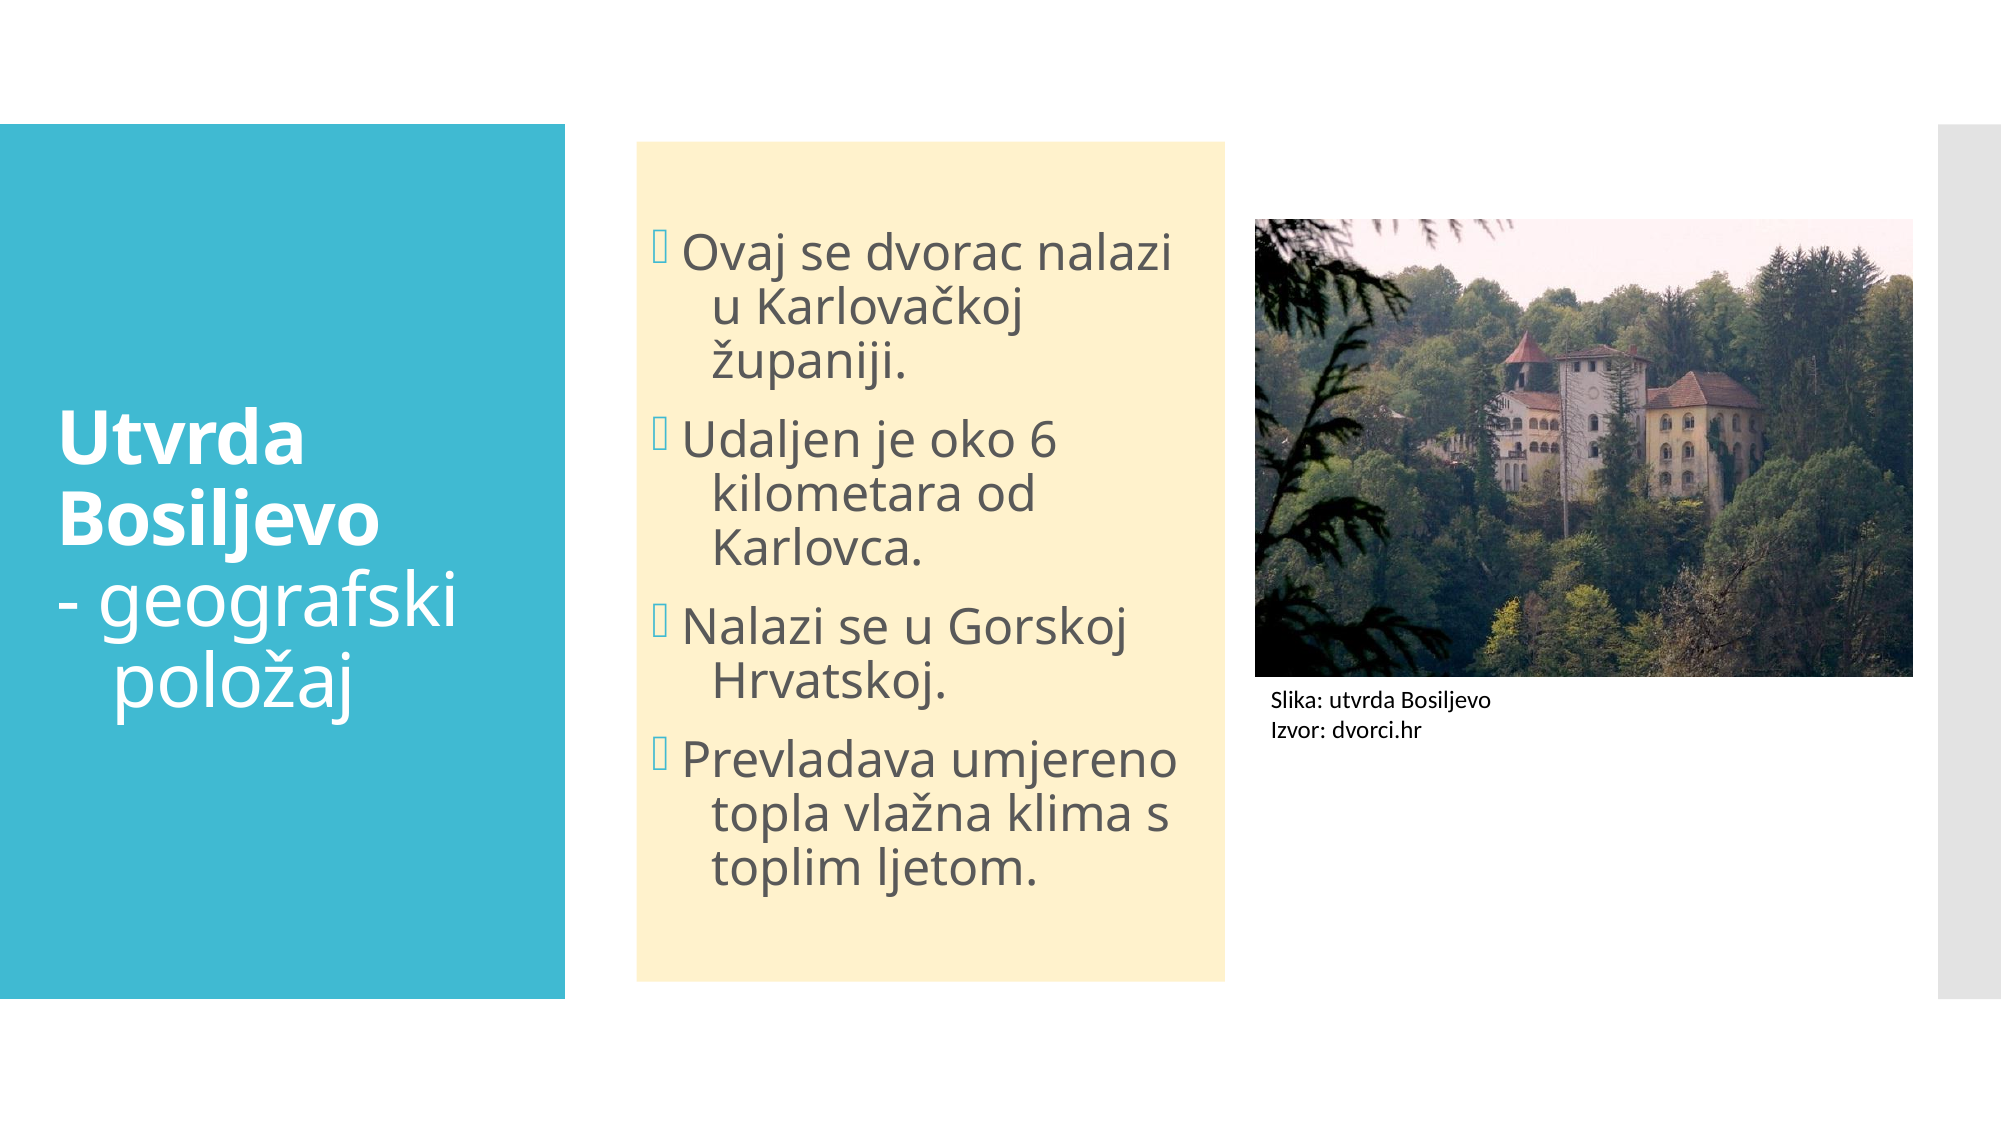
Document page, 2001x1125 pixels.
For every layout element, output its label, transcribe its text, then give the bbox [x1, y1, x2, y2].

title Utvrda Bosiljevo - geografski položaj [41, 184, 526, 940]
list Ovaj se dvorac nalazi u Karlovačkoj županiji. Udaljen je oko 6 kilometara od Karlovca. Nalazi se u Gorskoj Hrvatskoj. Prevladava umjereno topla vlažna klima s toplim ljetom. [636, 141, 1225, 982]
picture [1255, 219, 1913, 677]
text_box Slika: utvrda Bosiljevo Izvor: dvorci.hr [1256, 676, 1507, 751]
